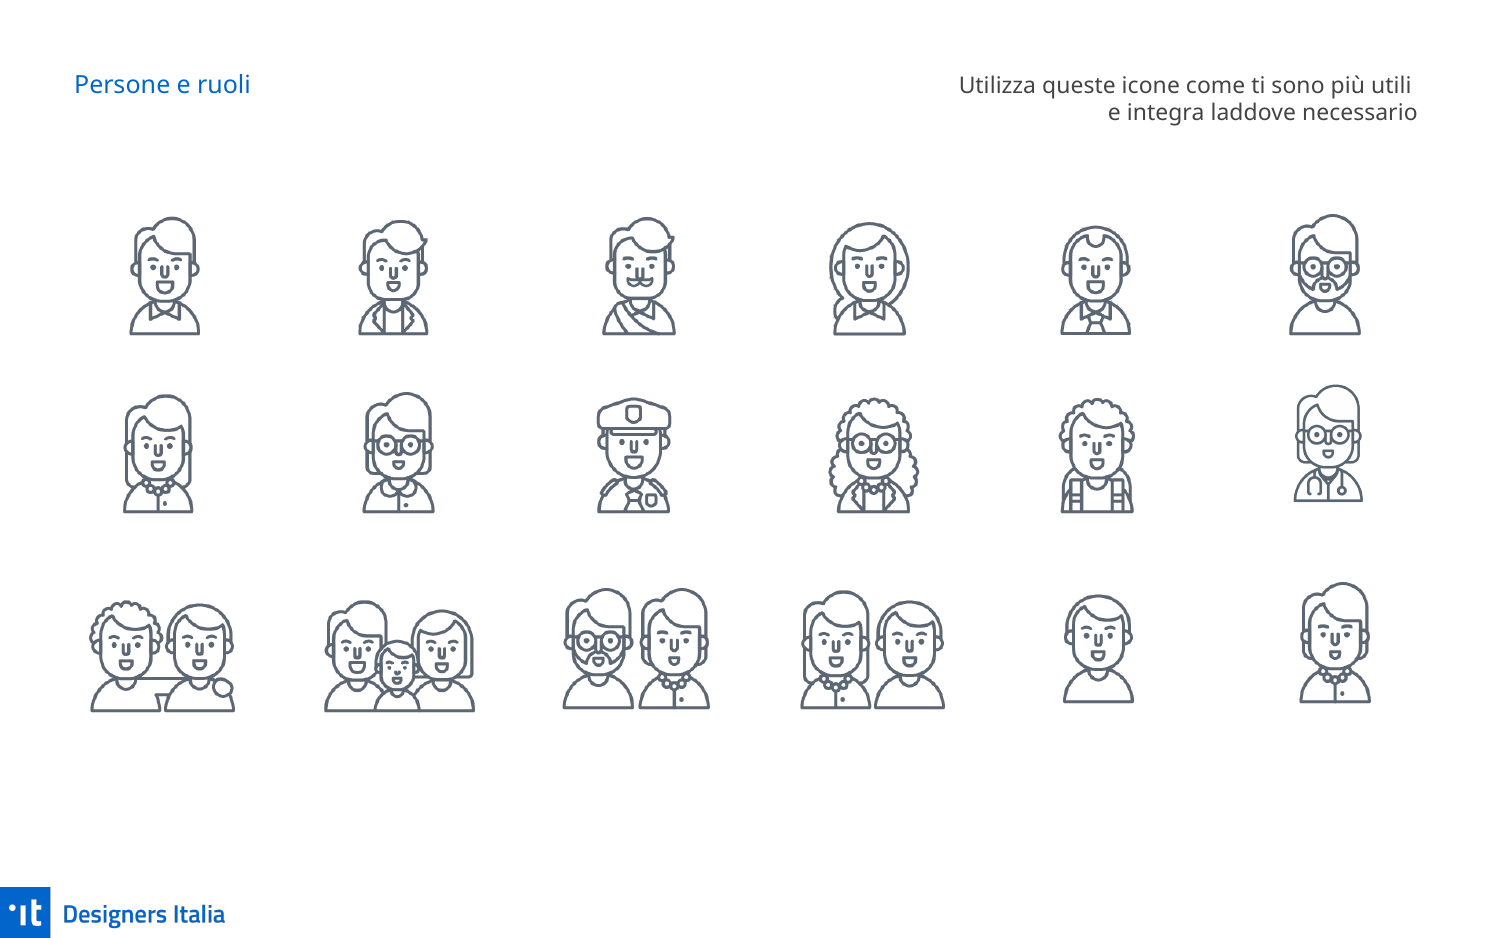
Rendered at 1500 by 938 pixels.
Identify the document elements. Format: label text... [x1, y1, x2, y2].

picture [0, 887, 238, 938]
text_box Utilizza queste icone come ti sono più utili e integra laddove necessario [750, 55, 1434, 112]
picture [72, 571, 251, 743]
picture [547, 194, 726, 366]
picture [782, 372, 961, 545]
picture [543, 372, 722, 545]
picture [1010, 194, 1189, 366]
text_box Persone e ruoli [59, 58, 696, 110]
picture [1249, 562, 1428, 735]
picture [782, 194, 961, 366]
picture [310, 571, 489, 743]
picture [1263, 371, 1399, 507]
picture [548, 569, 726, 741]
picture [1010, 372, 1189, 545]
picture [318, 372, 497, 545]
picture [782, 569, 961, 741]
picture [1235, 194, 1414, 366]
picture [72, 194, 251, 366]
picture [1010, 563, 1189, 735]
picture [307, 194, 486, 366]
picture [72, 372, 251, 545]
